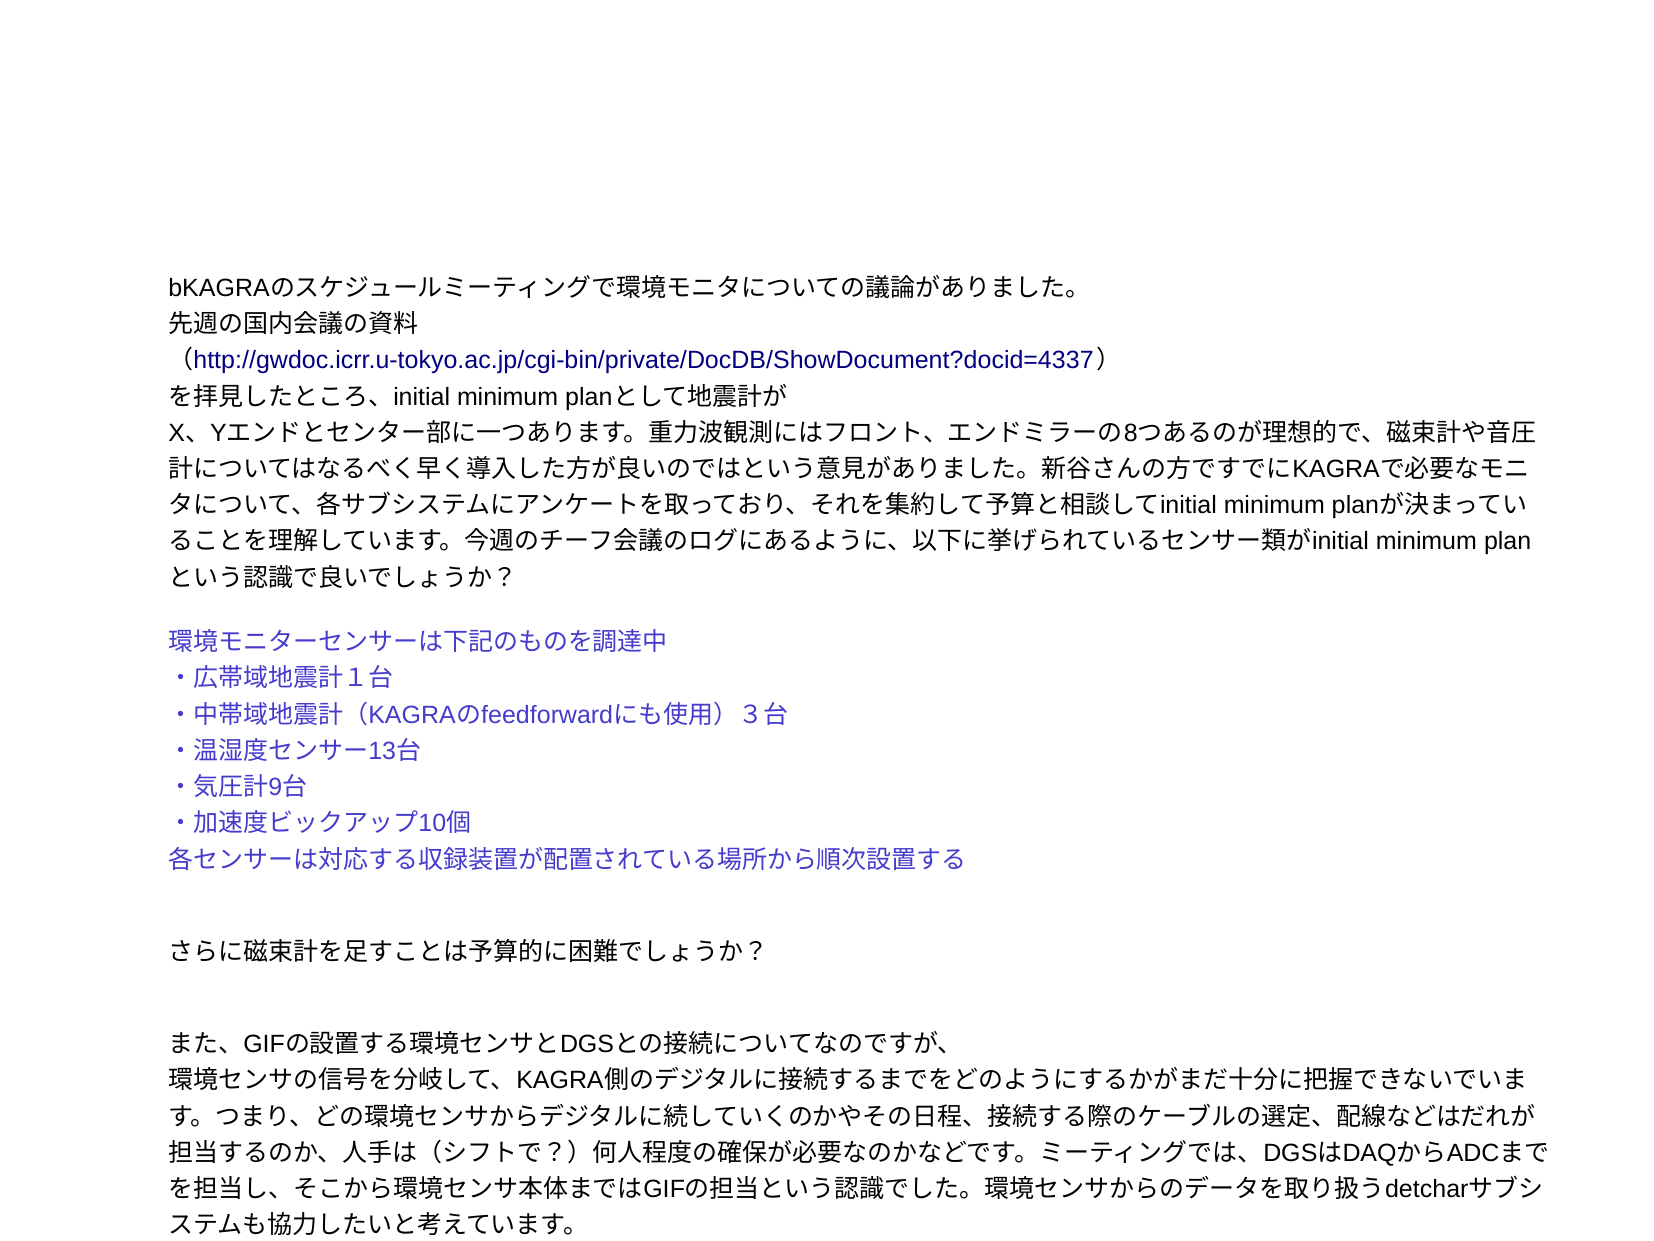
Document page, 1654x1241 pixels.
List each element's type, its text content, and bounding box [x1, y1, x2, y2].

text_box bKAGRAのスケジュールミーティングで環境モニタについての議論がありました。 先週の国内会議の資料 （http://gwdoc.icrr.u-tokyo.ac.jp/cgi-bin/private/DocDB/ShowDocument?docid=4337） を拝見したところ、initial minimum planとして地震計が X、Yエンドとセンター部に一つあります。重力波観測にはフロント、エンドミラーの8つあるのが理想的で、磁束計や音圧計についてはなるべく早く導入した方が良いのではという意見がありました。新谷さんの方ですでにKAGRAで必要なモニタについて、各サブシステムにアンケートを取っており、それを集約して予算と相談してinitial minimum planが決まっていることを理解しています。今週のチーフ会議のログにあるように、以下に挙げられているセンサー類がinitial minimum planという認識で良いでしょうか？ 環境モニターセンサーは下記のものを調達中 ・広帯域地震計１台 ・中帯域地震計（KAGRAのfeedforwardにも使用）３台 ・温湿度センサー13台 ・気圧計9台 ・加速度ビックアップ10個 各センサーは対応する収録装置が配置されている場所から順次設置する さらに磁束計を足すことは予算的に困難でしょうか？ また、GIFの設置する環境センサとDGSとの接続についてなのですが、 環境センサの信号を分岐して、KAGRA側のデジタルに接続するまでをどのようにするかがまだ十分に把握できないでいます。つまり、どの環境センサからデジタルに続していくのかやその日程、接続する際のケーブルの選定、配線などはだれが担当するのか、人手は（シフトで？）何人程度の確保が必要なのかなどです。ミーティングでは、DGSはDAQからADCまでを担当し、そこから環境センサ本体まではGIFの担当という認識でした。環境センサからのデータを取り扱うdetcharサブシステムも協力したいと考えています。 そこで一度、GIF、DGS、DECで話を詰めて行きたいと考えていますが、それでよろしいでしょうか？ 良いようでしたら、ミーティングをしたいと思いますので、好ましい時間を教えていただければと思います。 [153, 259, 1566, 1035]
